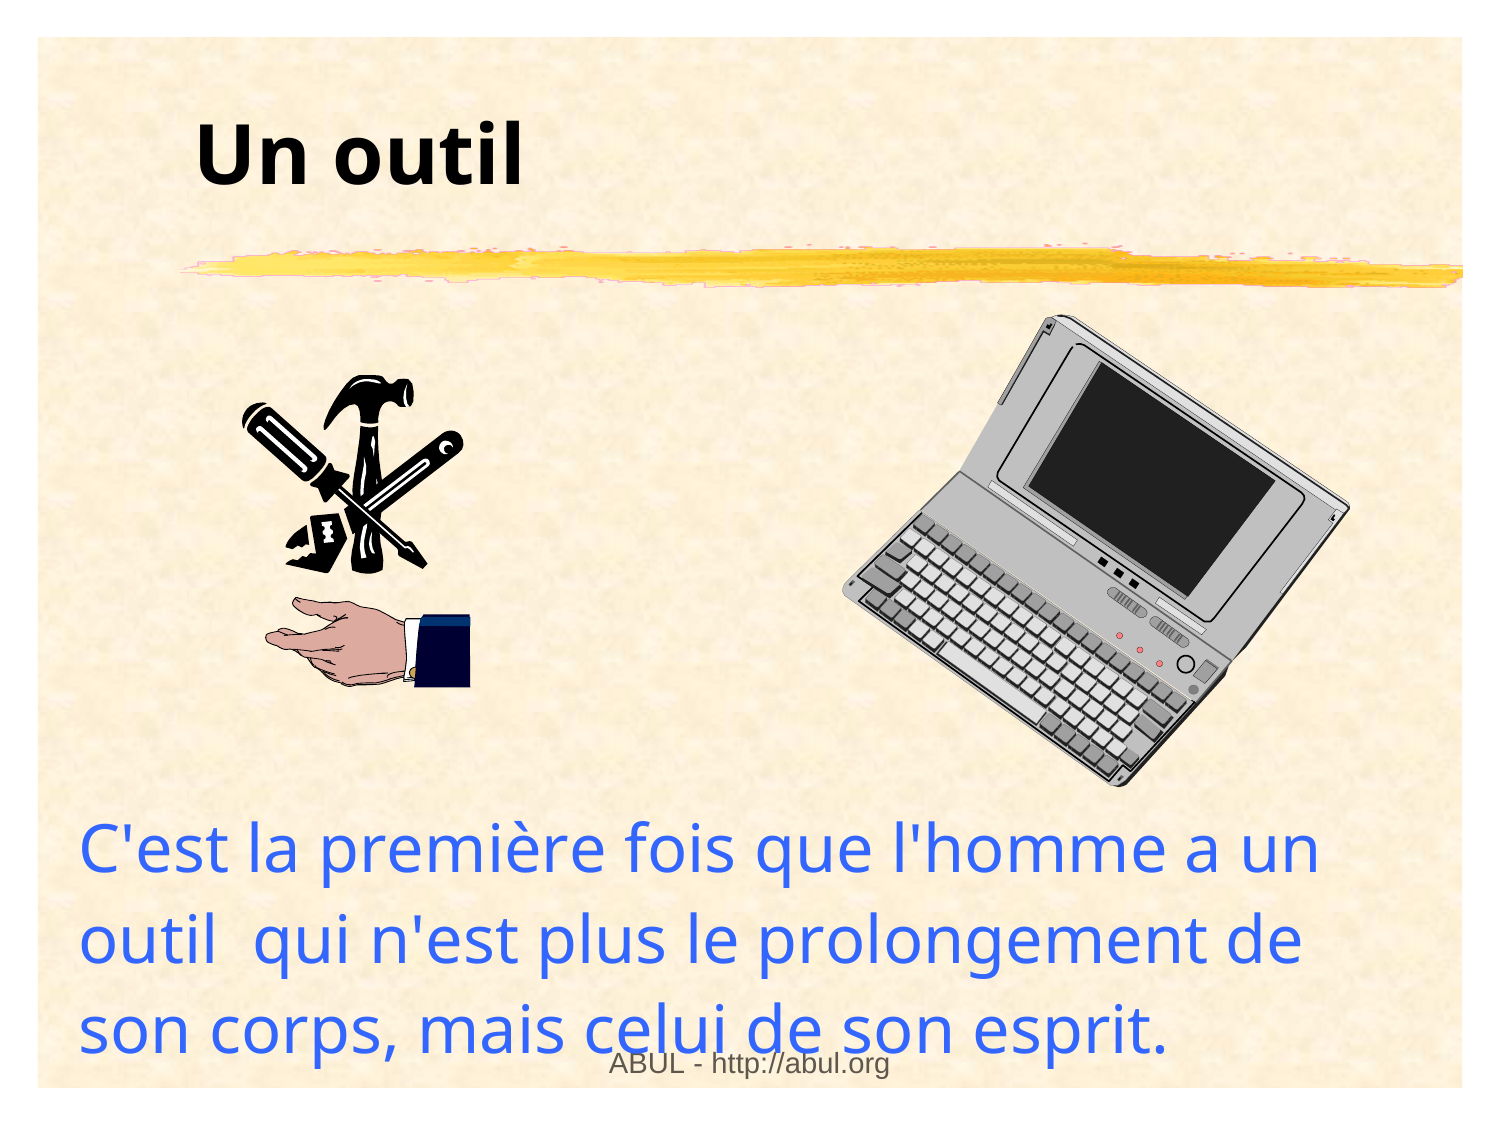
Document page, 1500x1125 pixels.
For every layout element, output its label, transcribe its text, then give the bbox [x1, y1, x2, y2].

title Un outil [178, 64, 1378, 240]
picture [37, 37, 1463, 1088]
text_box C'est la première fois que l'homme a un outil qui n'est plus le prolongement de son corps, mais celui de son esprit. [63, 793, 1451, 1053]
